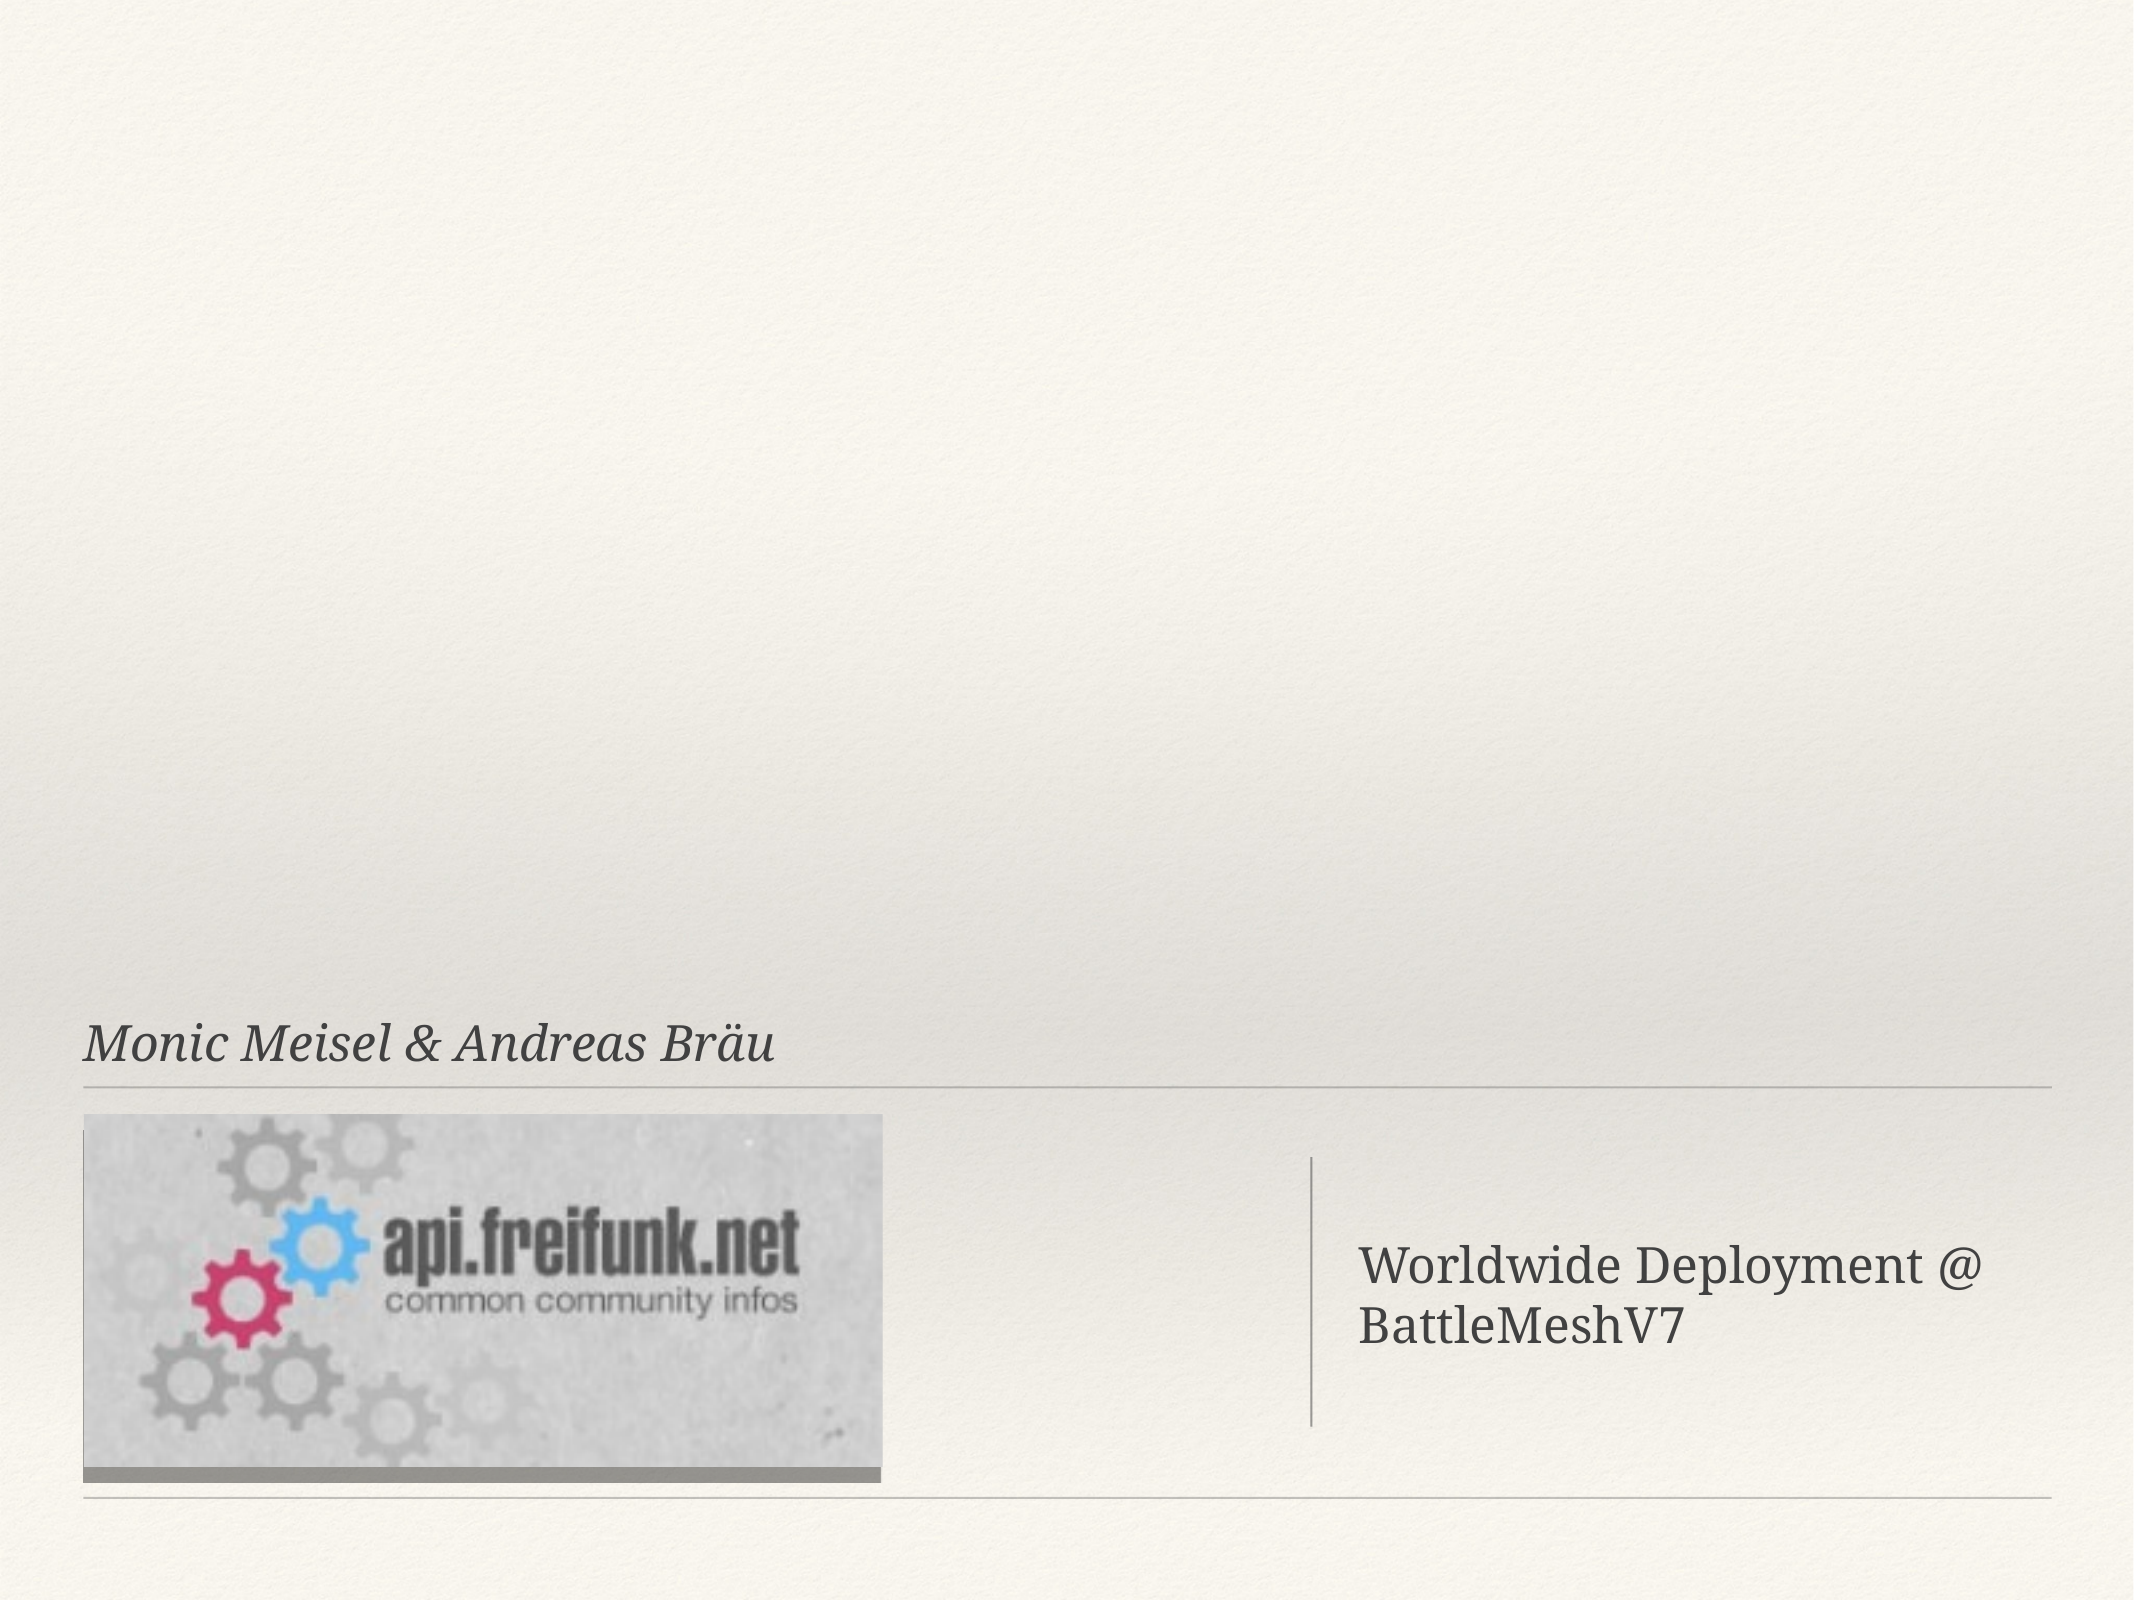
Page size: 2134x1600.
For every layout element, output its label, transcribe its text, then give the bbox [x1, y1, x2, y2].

text_box Monic Meisel & Andreas Bräu [83, 1011, 1265, 1072]
list Worldwide Deployment @ BattleMeshV7 [1358, 1095, 2055, 1492]
picture [0, 0, 2134, 1600]
